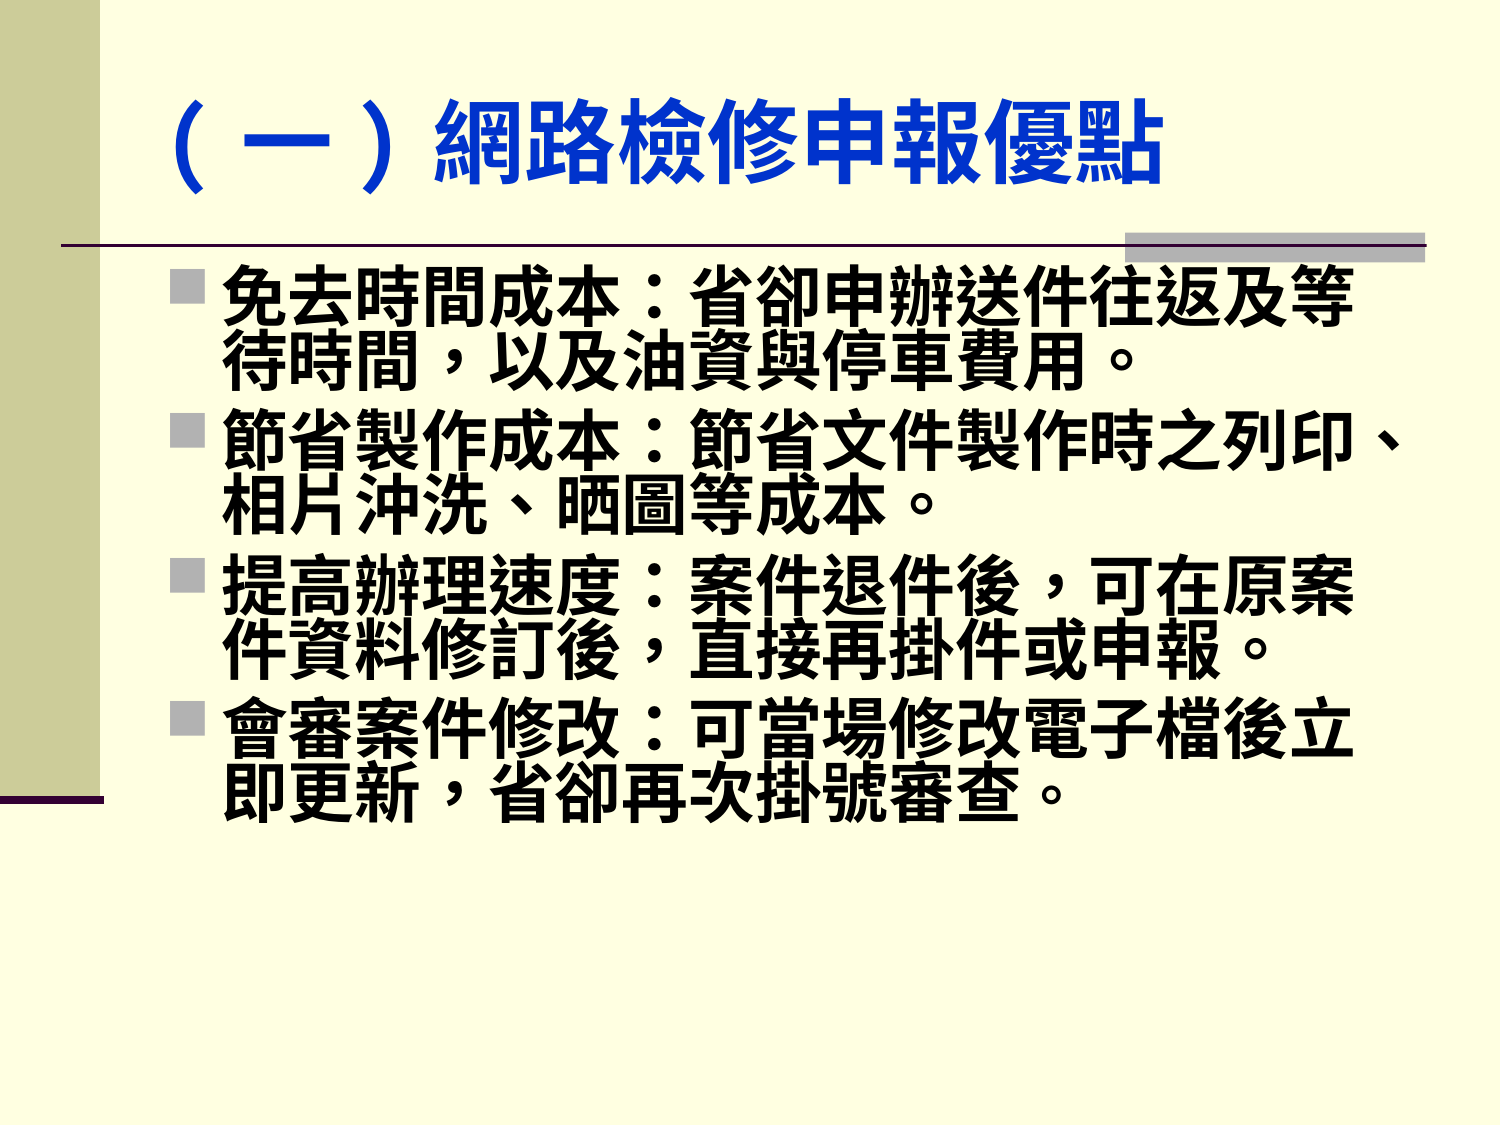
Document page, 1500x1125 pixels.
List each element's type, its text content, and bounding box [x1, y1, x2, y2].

list 免去時間成本：省卻申辦送件往返及等待時間，以及油資與停車費用。 節省製作成本：節省文件製作時之列印、相片沖洗、晒圖等成本。 提高辦理速度：案件退件後，可在原案件資料修訂後，直接再掛件或申報。 會審案件修改：可當場修改電子檔後立即更新，省卻再次掛號審查。 [150, 262, 1426, 1006]
title (一)網路檢修申報優點 [150, 45, 1426, 234]
